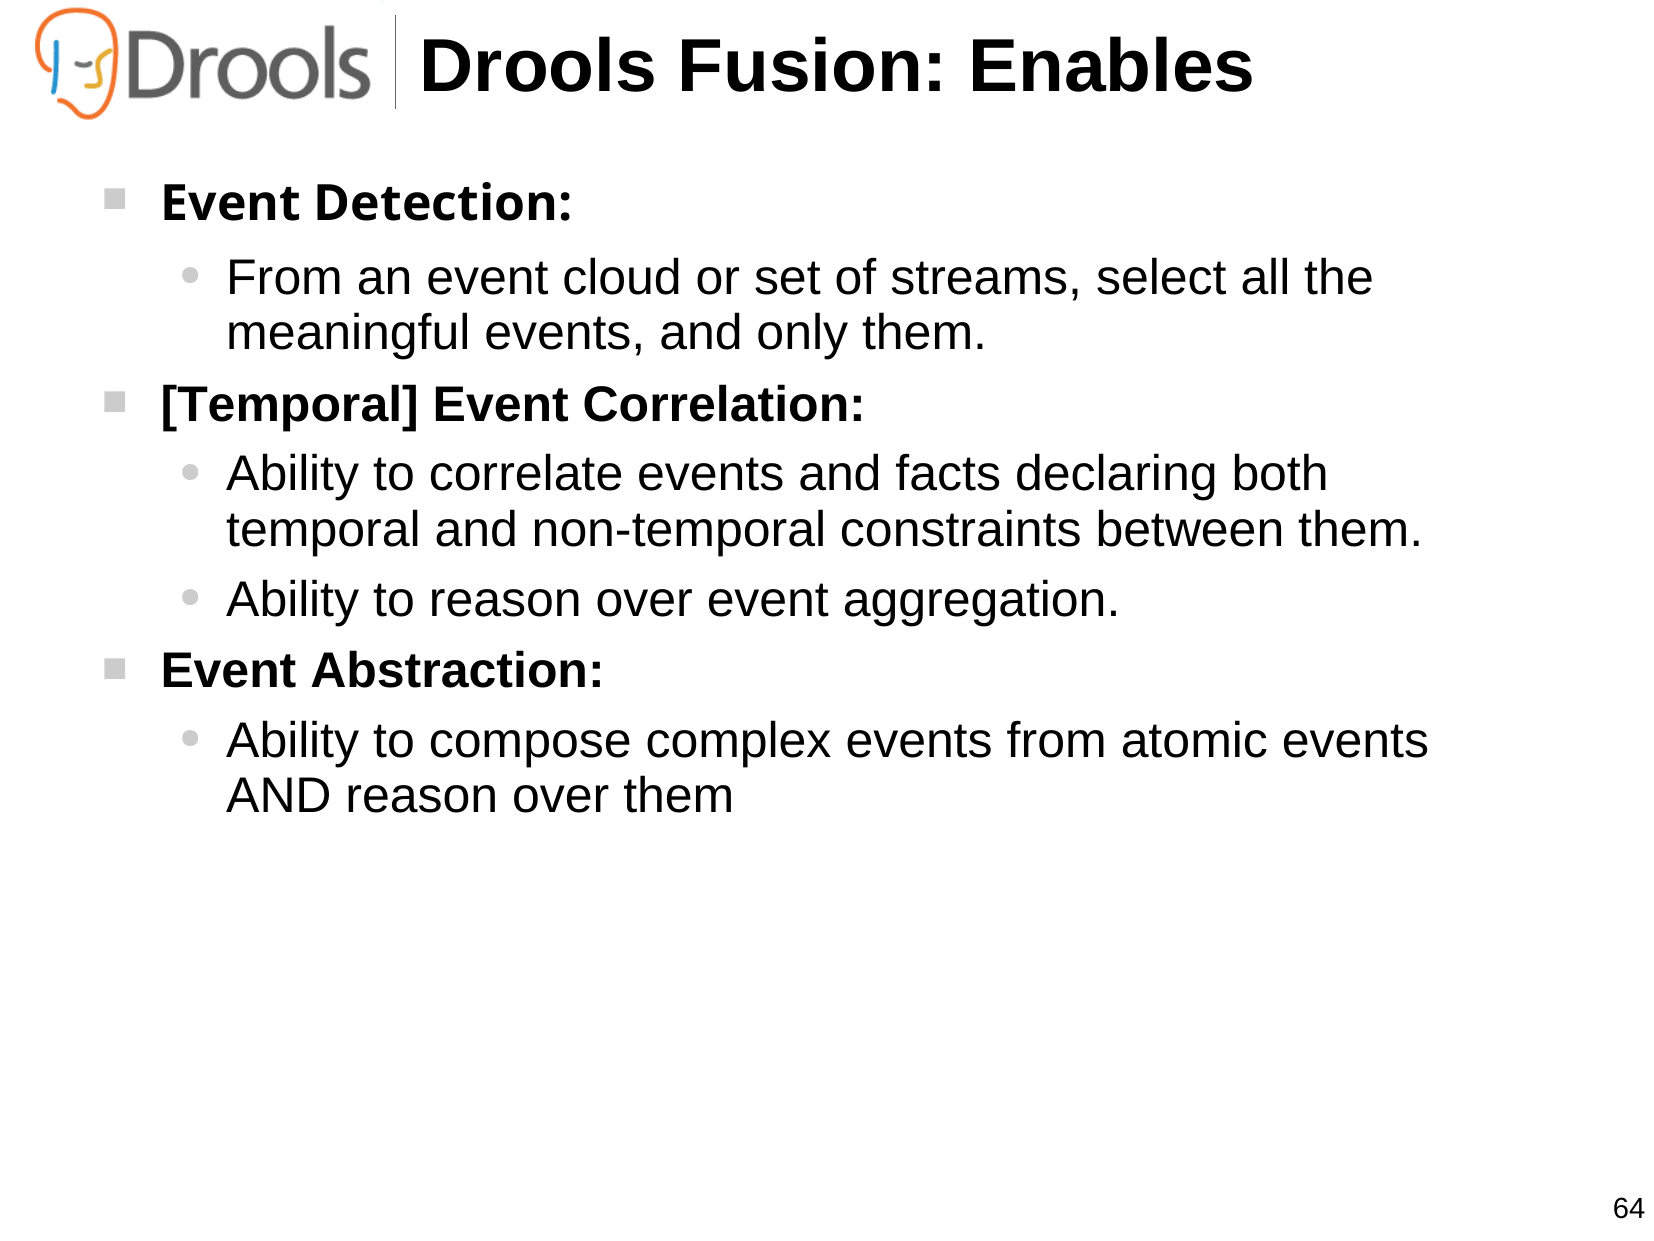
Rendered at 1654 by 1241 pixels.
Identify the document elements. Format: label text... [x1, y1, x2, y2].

list Event Detection: From an event cloud or set of streams, select all the meaningful events, and only them. [Temporal] Event Correlation: Ability to correlate events and facts declaring both temporal and non-temporal constraints between them. Ability to reason over event aggregation. Event Abstraction: Ability to compose complex events from atomic events AND reason over them [104, 166, 1517, 934]
picture [29, 0, 384, 126]
title Drools Fusion: Enables [419, 13, 1630, 117]
